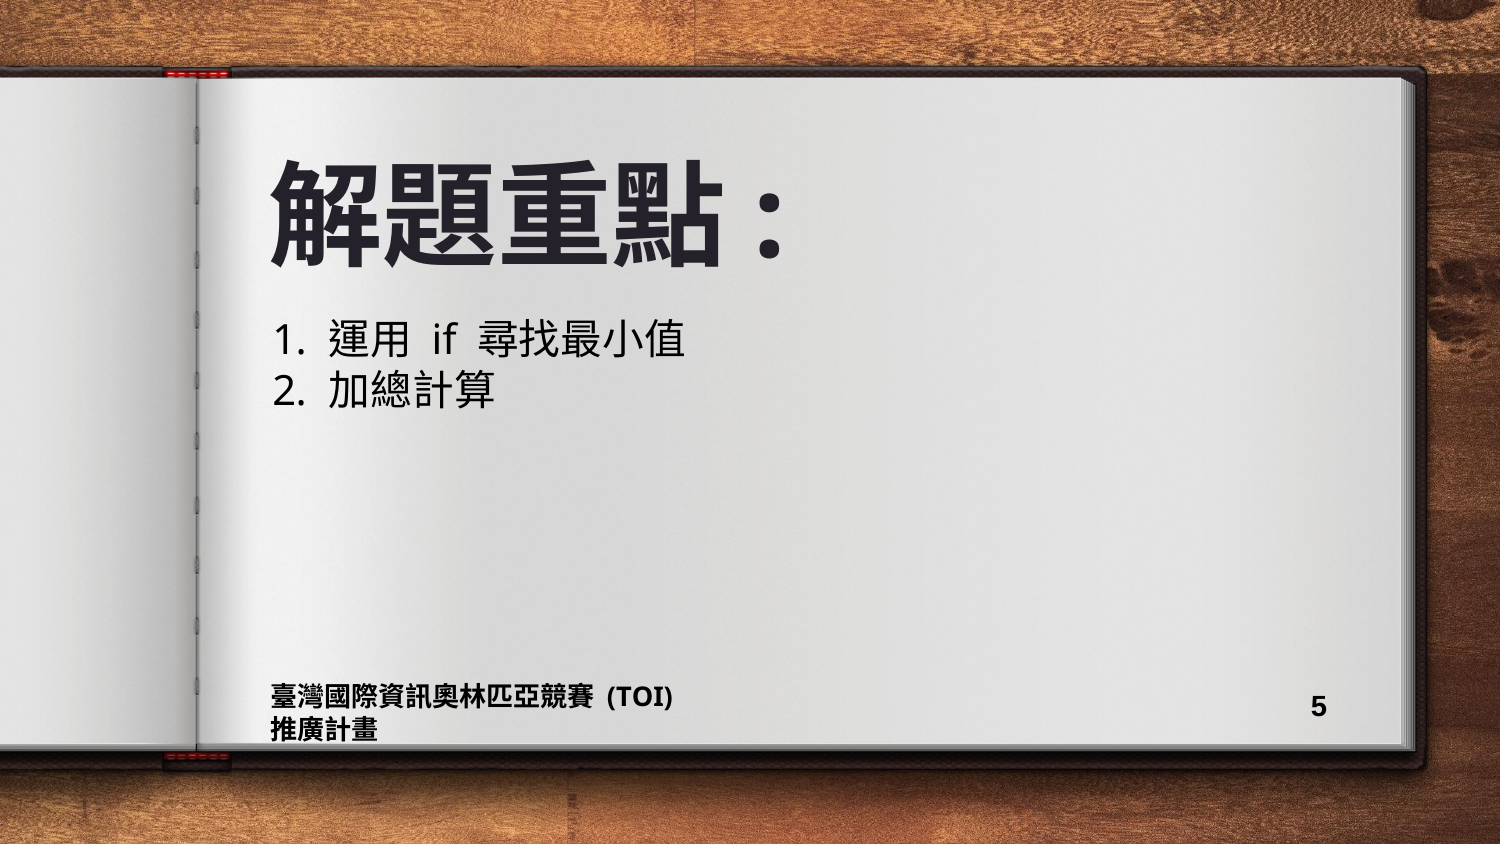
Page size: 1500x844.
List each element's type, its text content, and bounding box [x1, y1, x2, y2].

text_box 5 [1295, 672, 1386, 737]
text_box 解題重點: [253, 105, 784, 296]
text_box 運用 if 尋找最小值 加總計算 [257, 305, 1311, 422]
